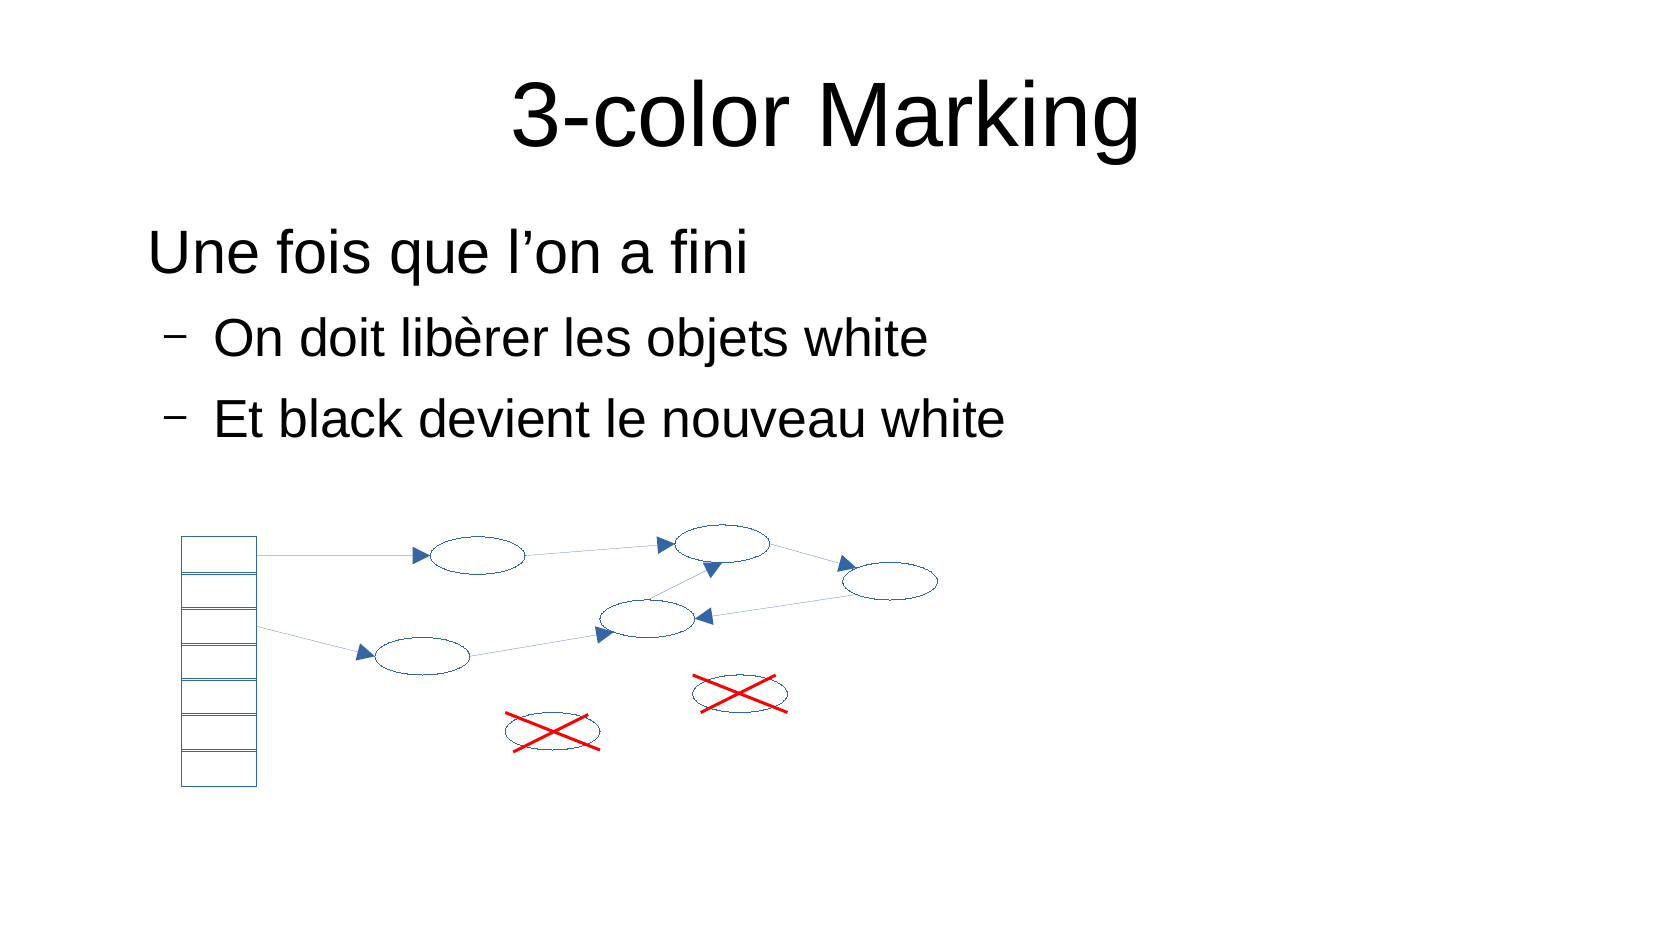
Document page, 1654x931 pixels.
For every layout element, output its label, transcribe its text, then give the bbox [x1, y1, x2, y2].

list Une fois que l’on a fini On doit libèrer les objets white Et black devient le nouveau white [82, 217, 1571, 451]
title 3-color Marking [82, 37, 1571, 193]
